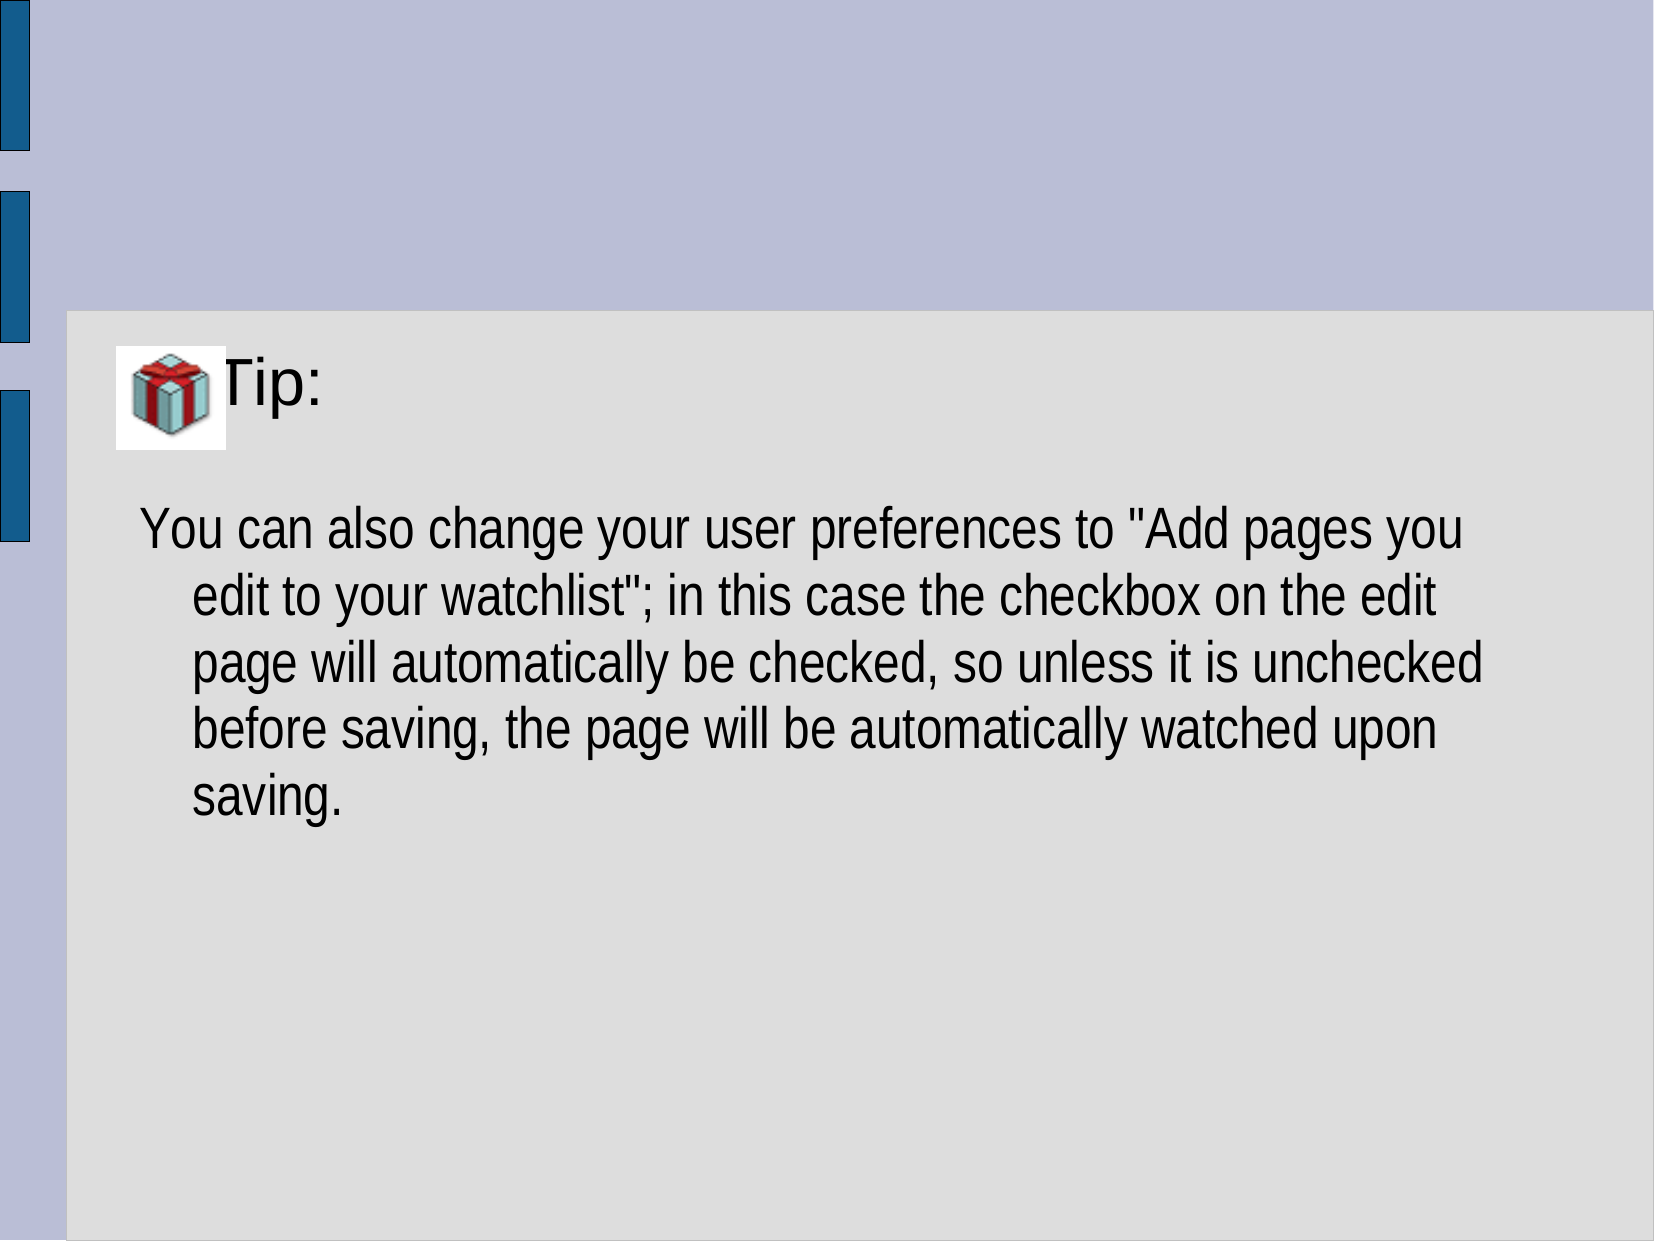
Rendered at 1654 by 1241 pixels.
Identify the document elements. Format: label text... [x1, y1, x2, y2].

picture [116, 346, 226, 451]
list Tip: You can also change your user preferences to "Add pages you edit to your watchlist"; in this case the checkbox on the edit page will automatically be checked, so unless it is unchecked before saving, the page will be automatically watched upon saving. [121, 344, 1534, 1127]
